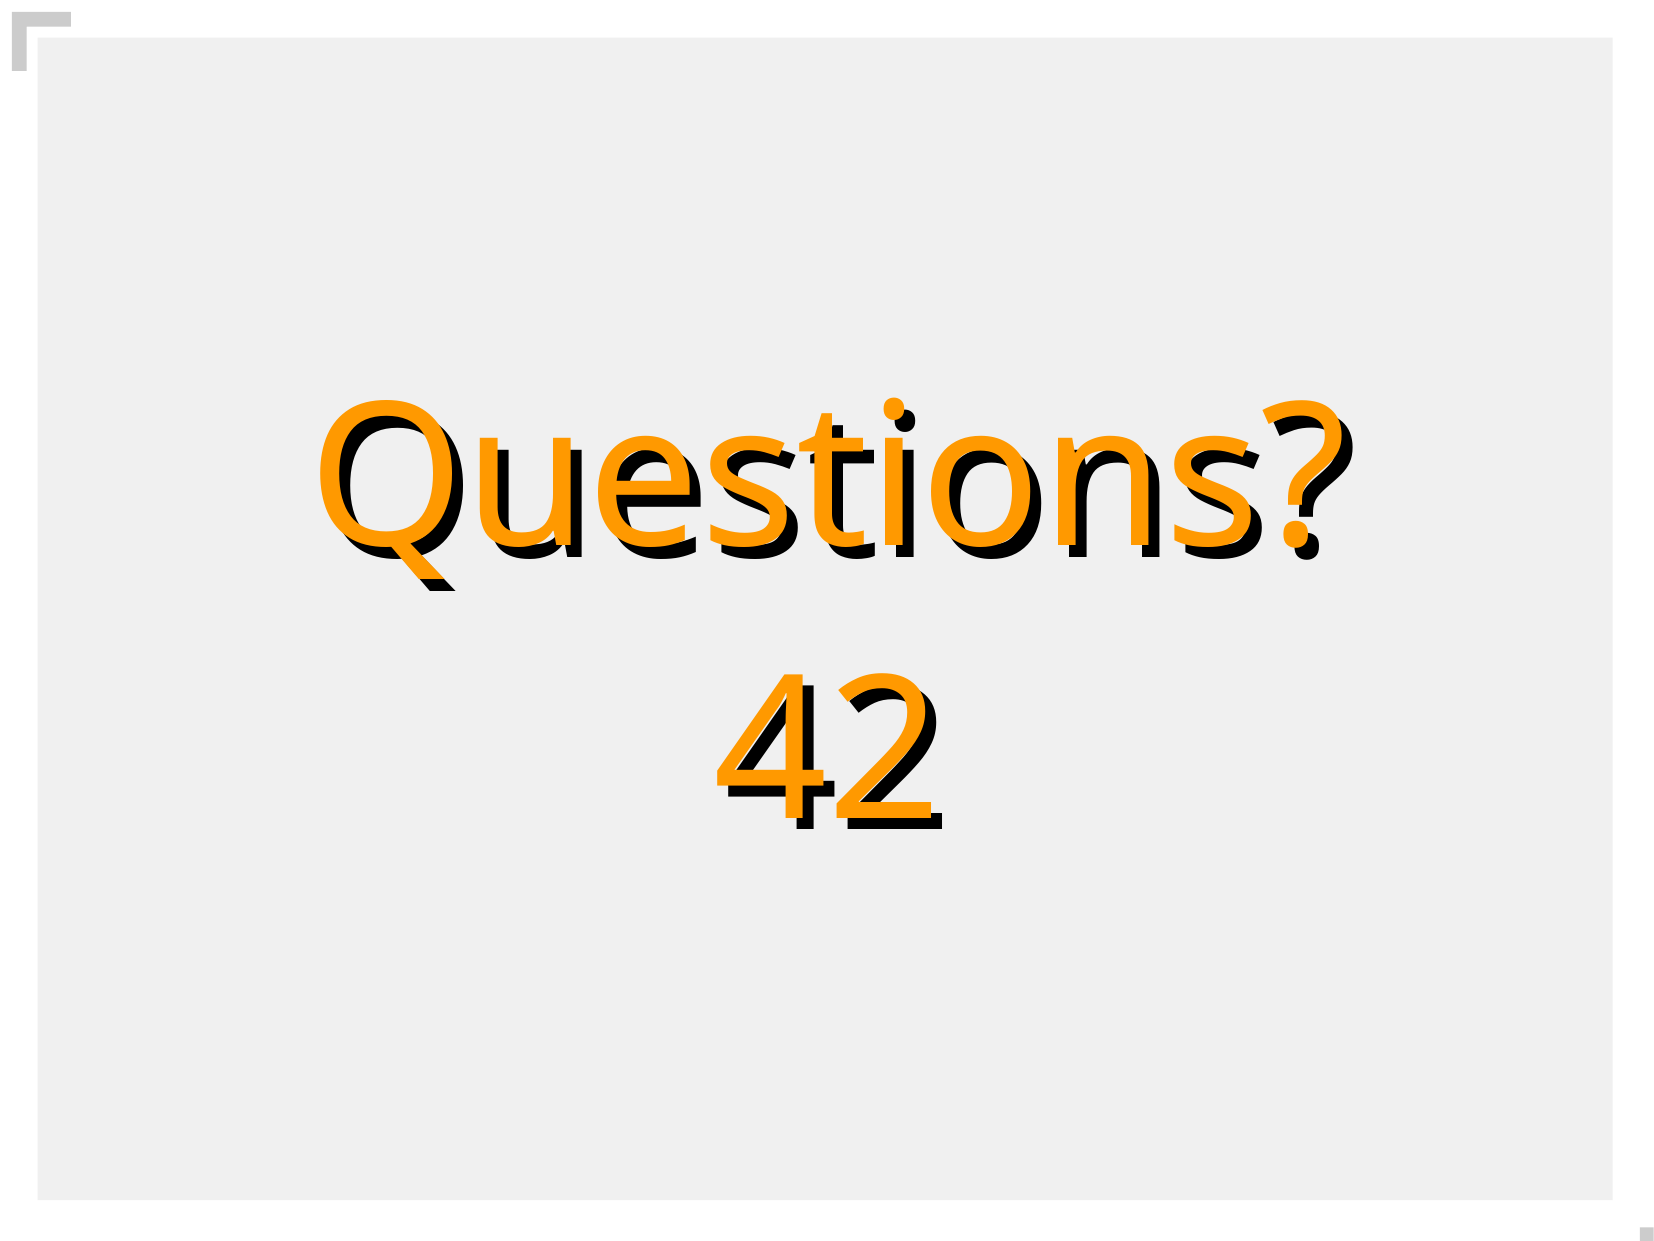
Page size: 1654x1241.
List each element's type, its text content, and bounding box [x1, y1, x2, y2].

title Questions? 42 [121, 46, 1534, 1163]
